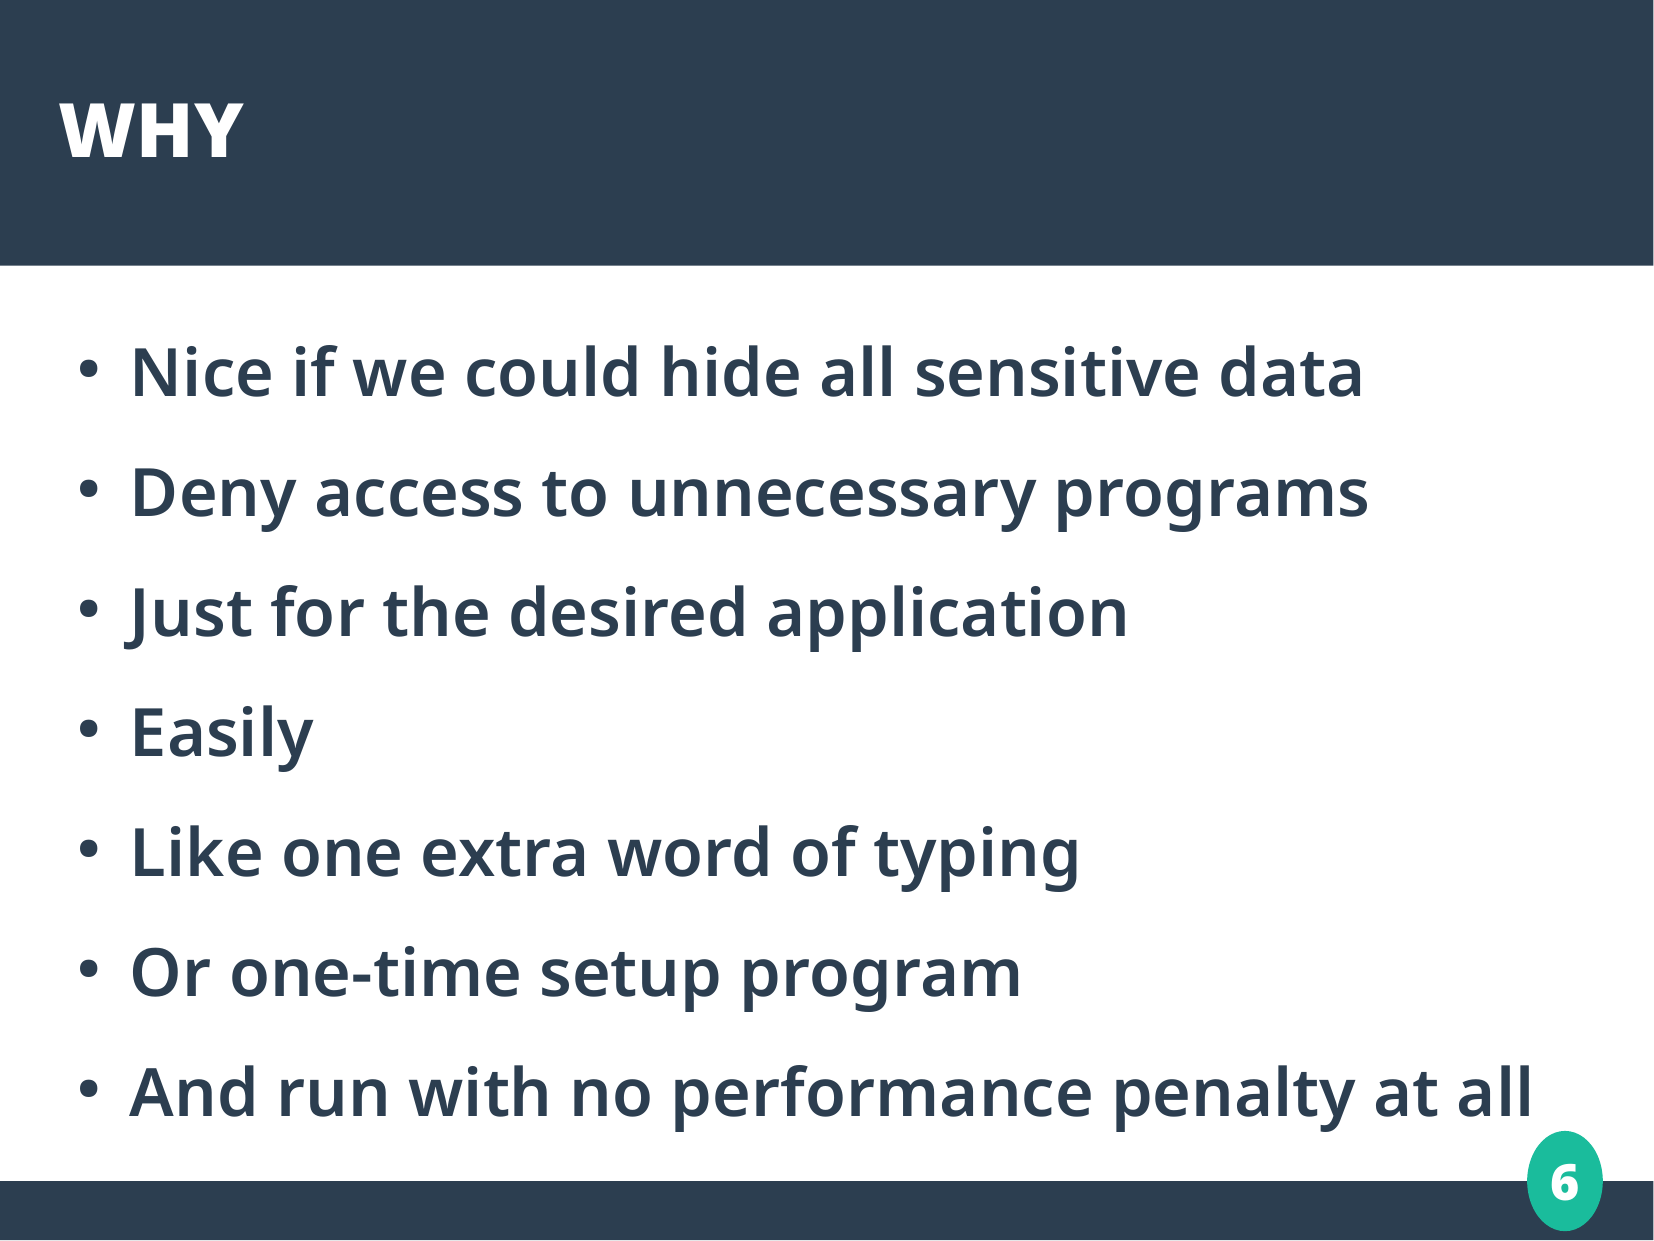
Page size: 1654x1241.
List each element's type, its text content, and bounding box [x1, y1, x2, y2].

title WHY [59, 49, 1595, 207]
list Nice if we could hide all sensitive data Deny access to unnecessary programs Just for the desired application Easily Like one extra word of typing Or one-time setup program And run with no performance penalty at all [59, 324, 1595, 1152]
